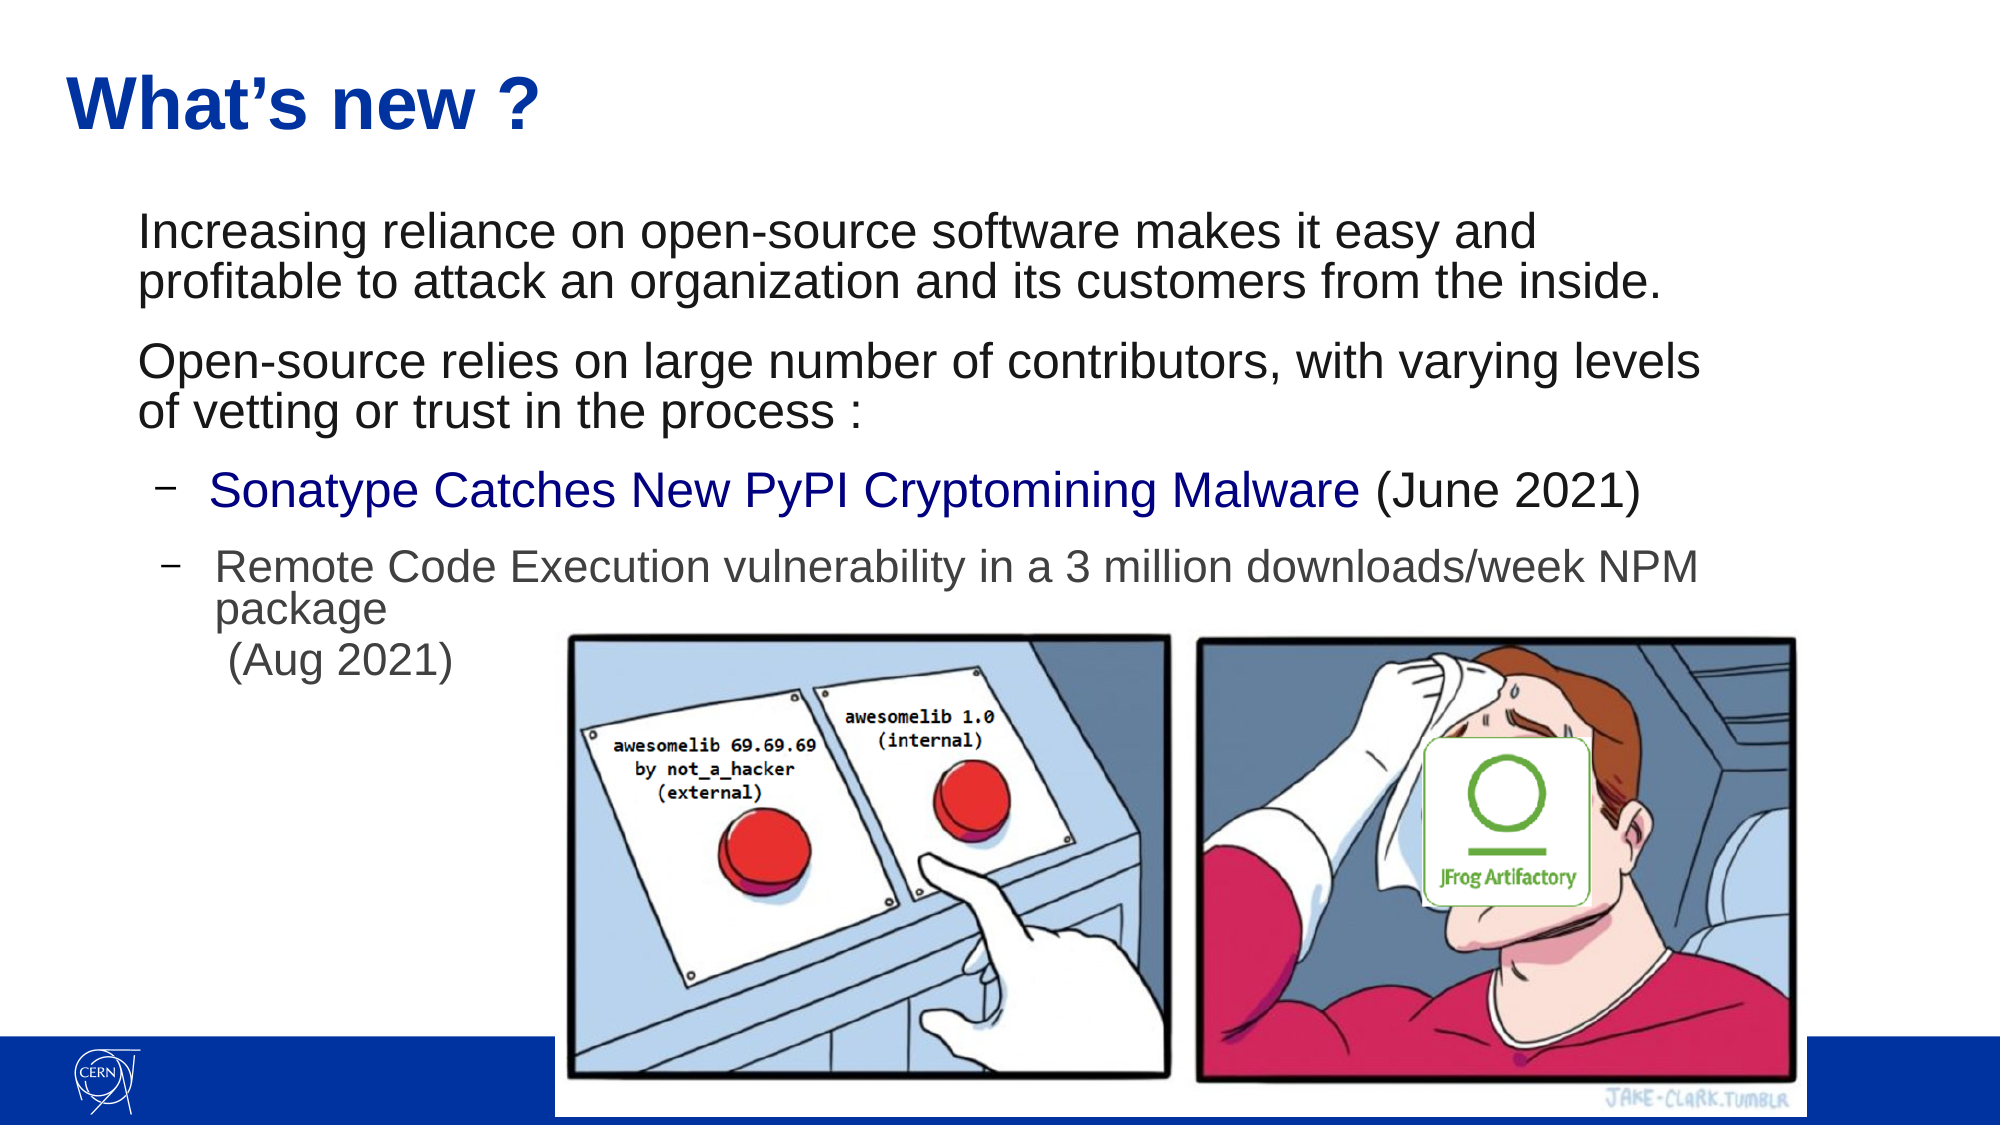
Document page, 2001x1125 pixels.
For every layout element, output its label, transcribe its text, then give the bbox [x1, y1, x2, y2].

title What’s new ? [66, 61, 1933, 237]
list Increasing reliance on open-source software makes it easy and profitable to attack an organization and its customers from the inside. Open-source relies on large number of contributors, with varying levels of vetting or trust in the process : Sonatype Catches New PyPI Cryptomining Malware (June 2021) Remote Code Execution vulnerability in a 3 million downloads/week NPM package (Aug 2021) [66, 208, 1726, 965]
picture [0, 629, 2000, 1125]
